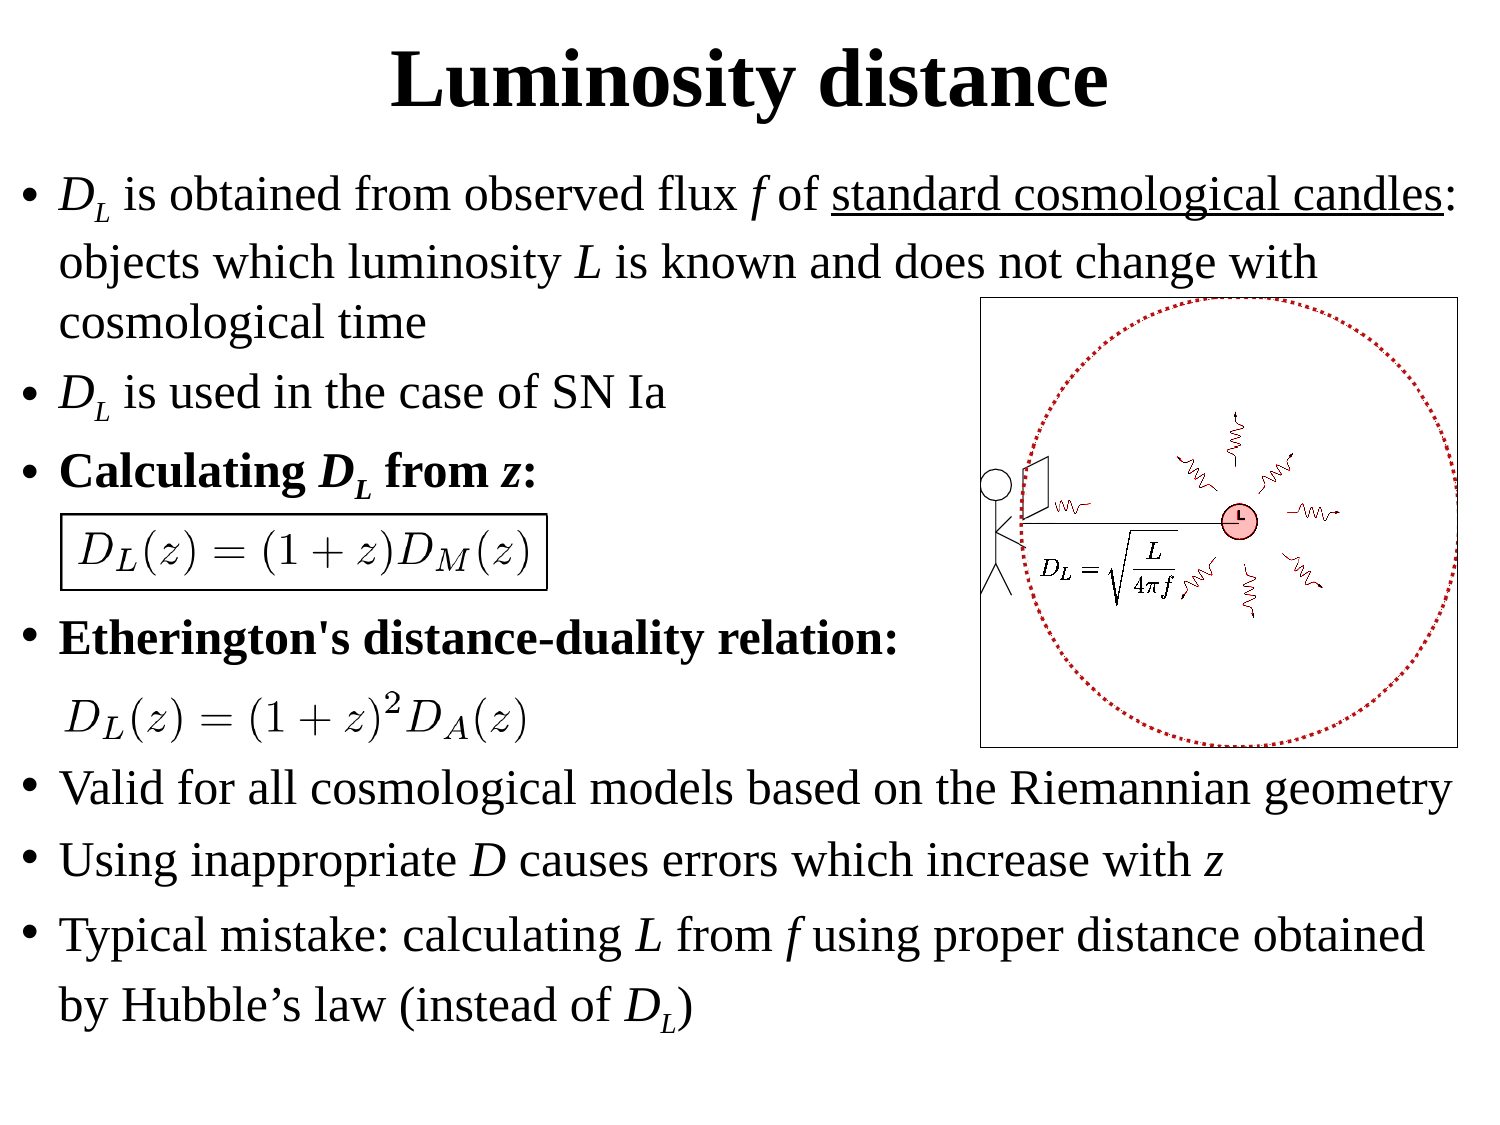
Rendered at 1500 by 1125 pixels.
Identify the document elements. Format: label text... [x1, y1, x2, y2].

picture [980, 297, 1458, 748]
picture [64, 691, 525, 743]
picture [60, 513, 548, 591]
title Luminosity distance [75, 18, 1425, 129]
list DL is obtained from observed flux f of standard cosmological candles: objects which luminosity L is known and does not change with cosmological time DL is used in the case of SN Ia Calculating DL from z: Etherington's distance-duality relation: Valid for all cosmological models based on the Riemannian geometry Using inappropriate D causes errors which increase with z Typical mistake: calculating L from f using proper distance obtained by Hubble’s law (instead of DL) [6, 152, 1497, 1048]
